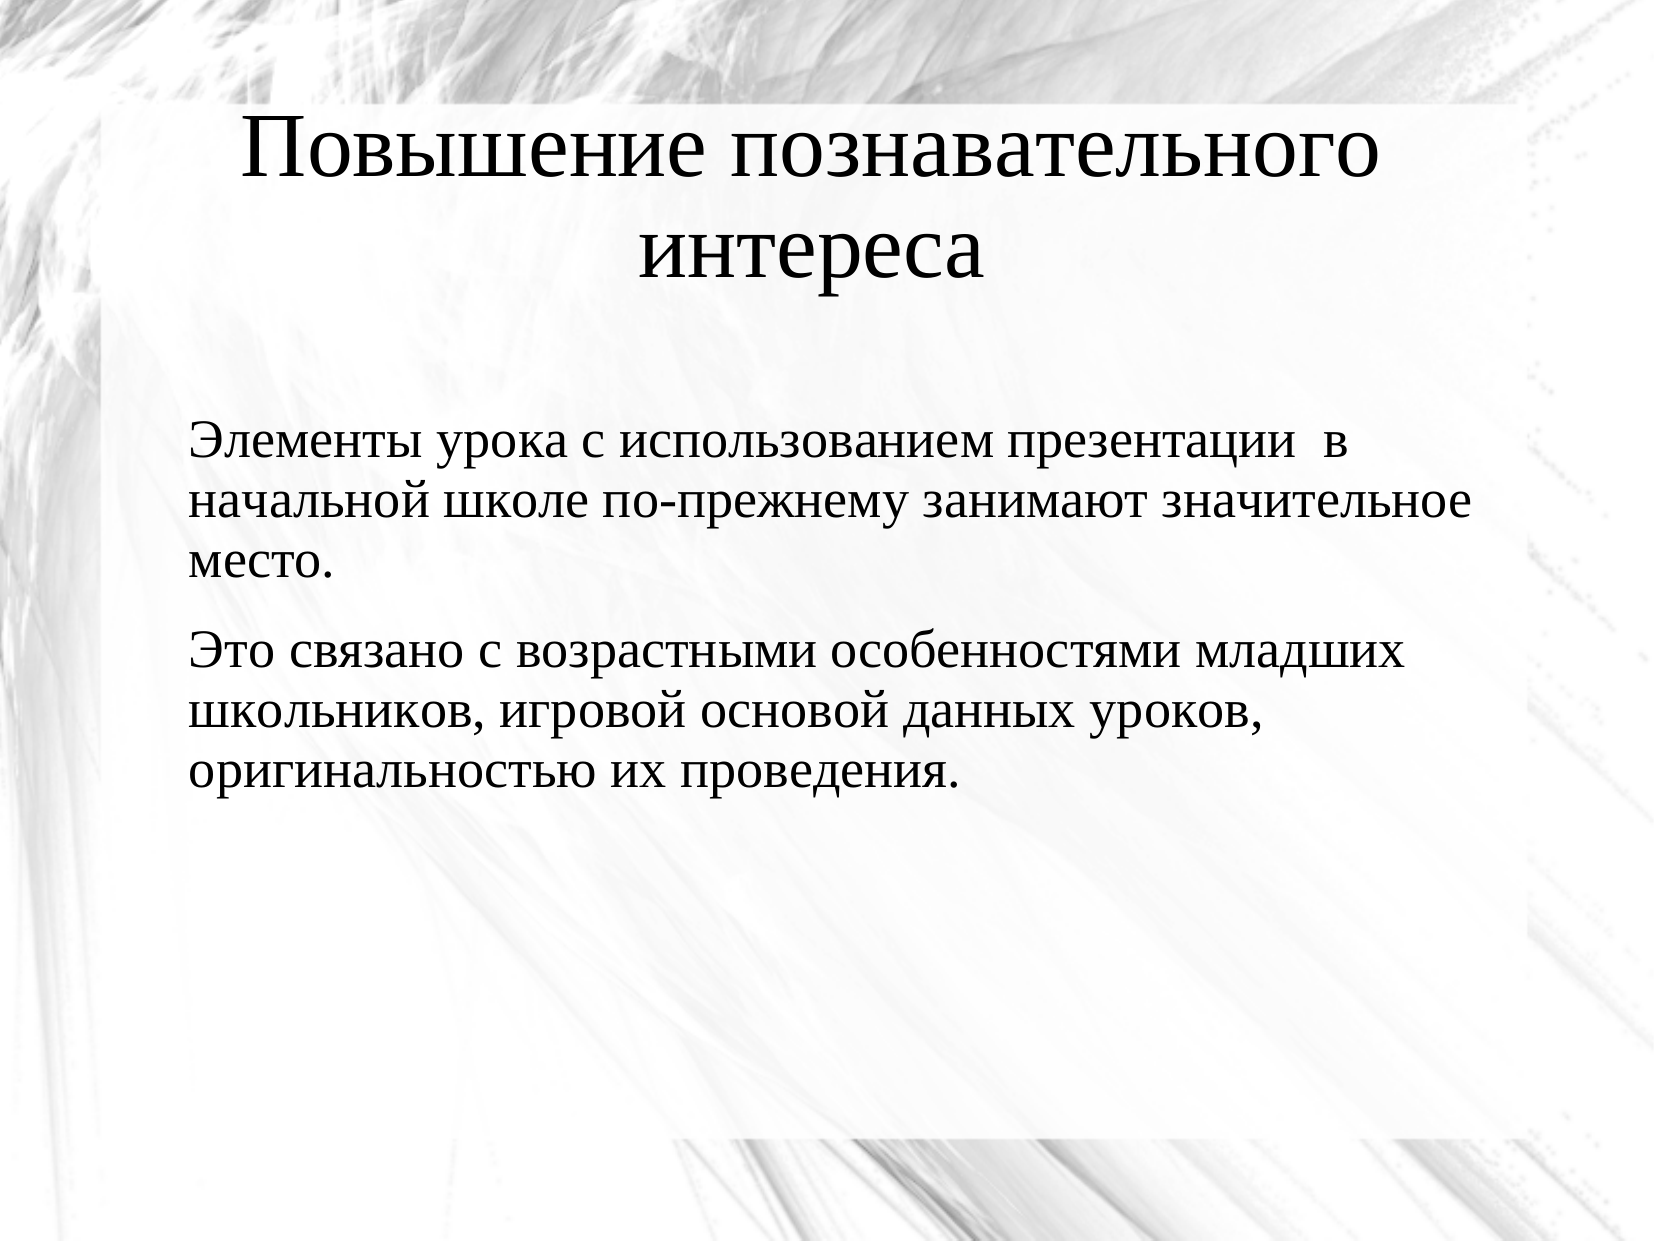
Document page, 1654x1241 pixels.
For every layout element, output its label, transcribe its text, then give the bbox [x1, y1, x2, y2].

title Повышение познавательного интереса [118, 94, 1506, 298]
picture [0, 0, 1654, 1241]
list Элементы урока с использованием презентации в начальной школе по-прежнему занимают значительное место. Это связано с возрастными особенностями младших школьников, игровой основой данных уроков, оригинальностью их проведения. [118, 319, 1571, 1139]
